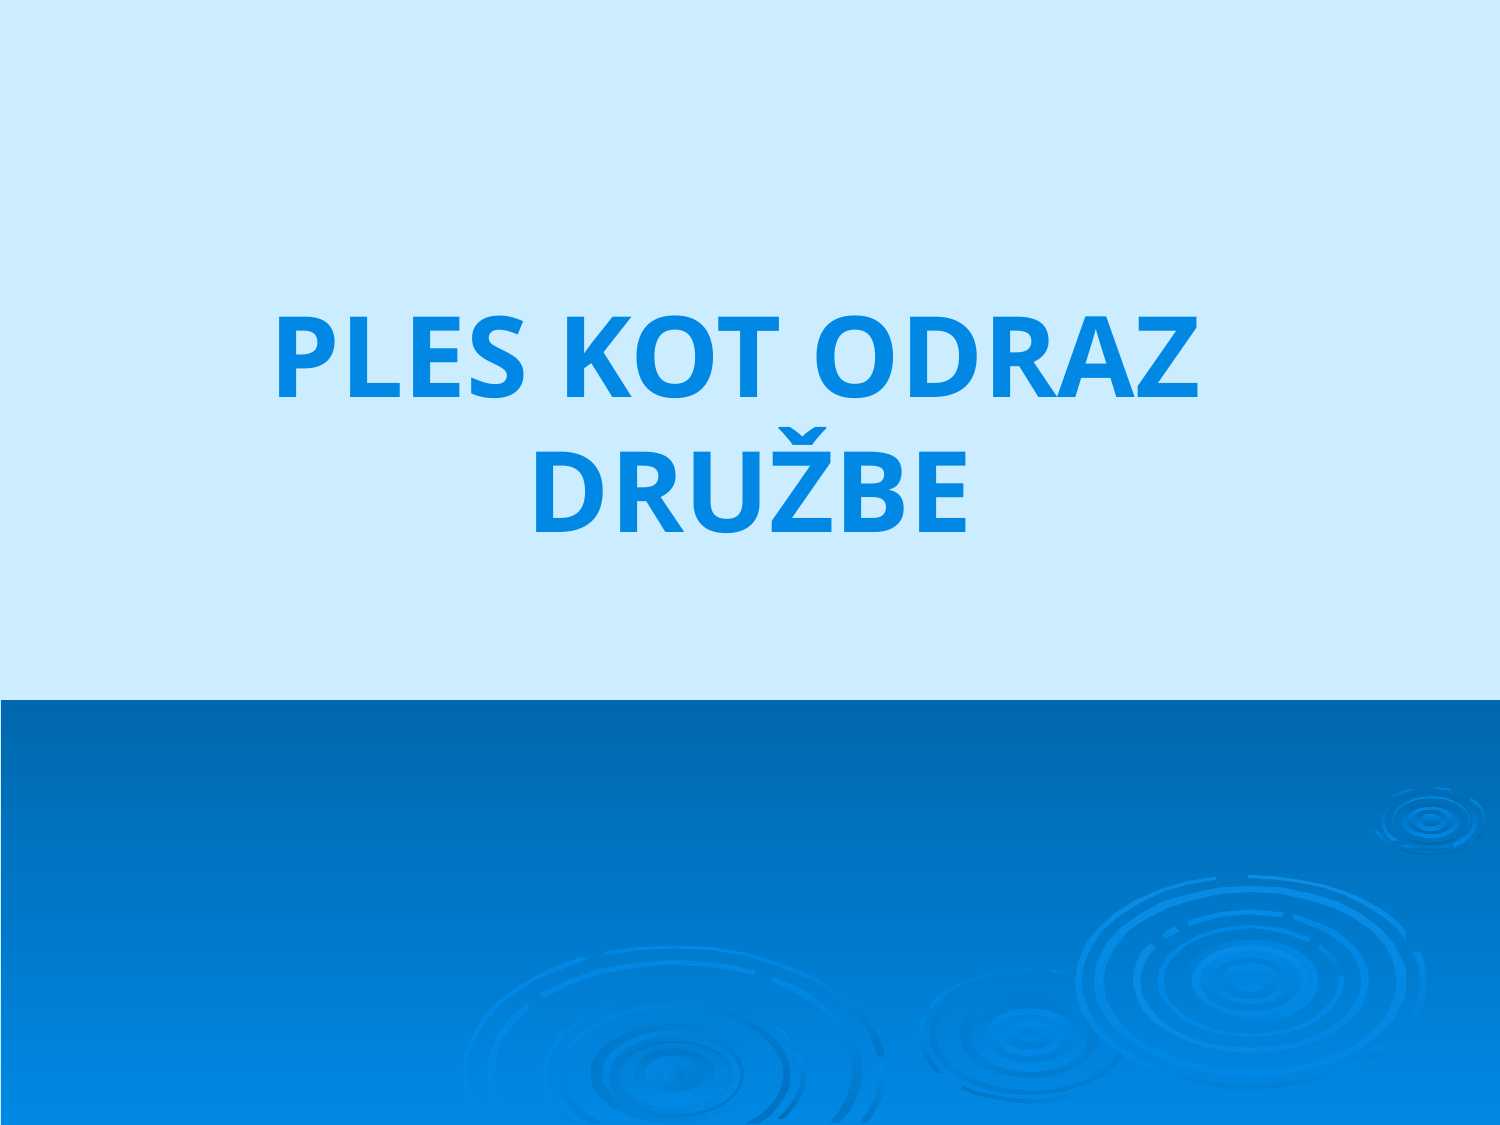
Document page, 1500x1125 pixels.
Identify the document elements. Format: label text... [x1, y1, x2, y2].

title PLES KOT ODRAZ DRUŽBE [112, 277, 1388, 563]
